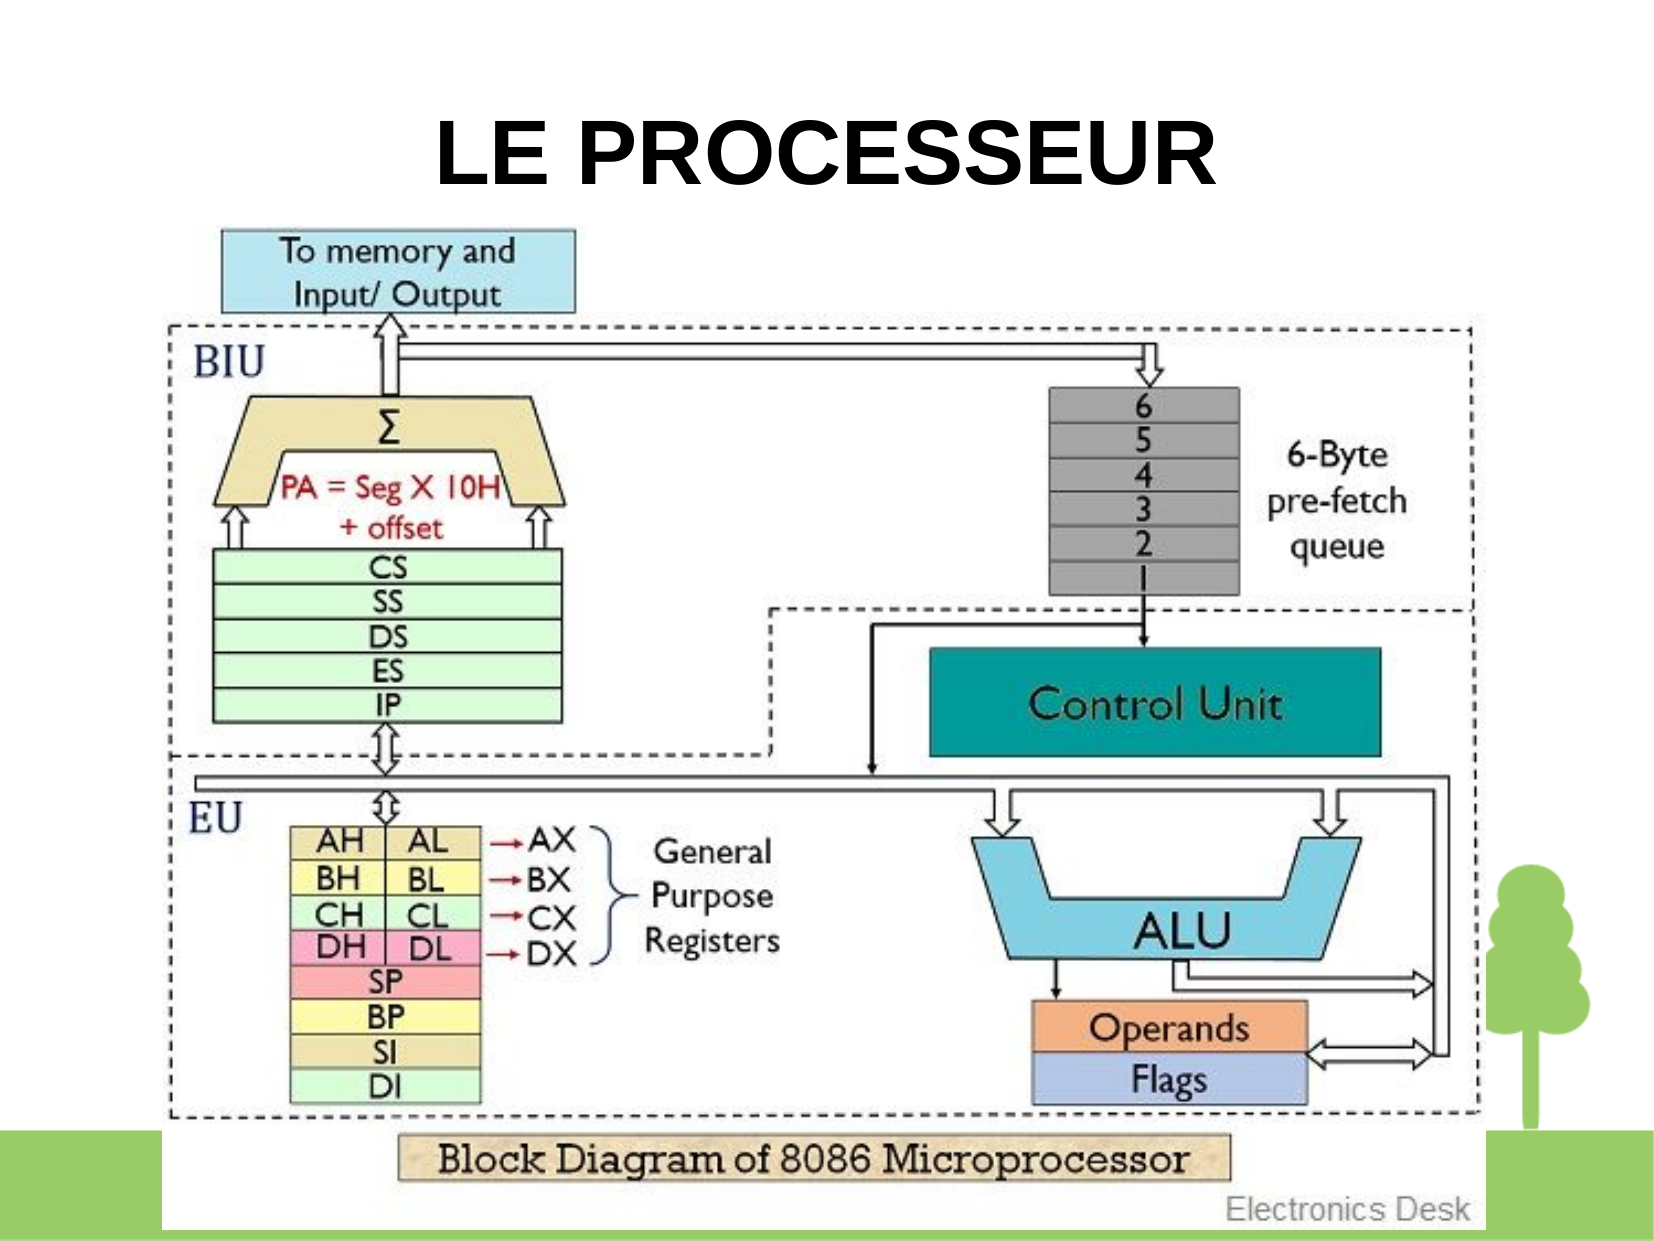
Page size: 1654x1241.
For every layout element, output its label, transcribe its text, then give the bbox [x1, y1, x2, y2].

picture [0, 0, 1654, 1241]
title LE PROCESSEUR [82, 49, 1571, 257]
